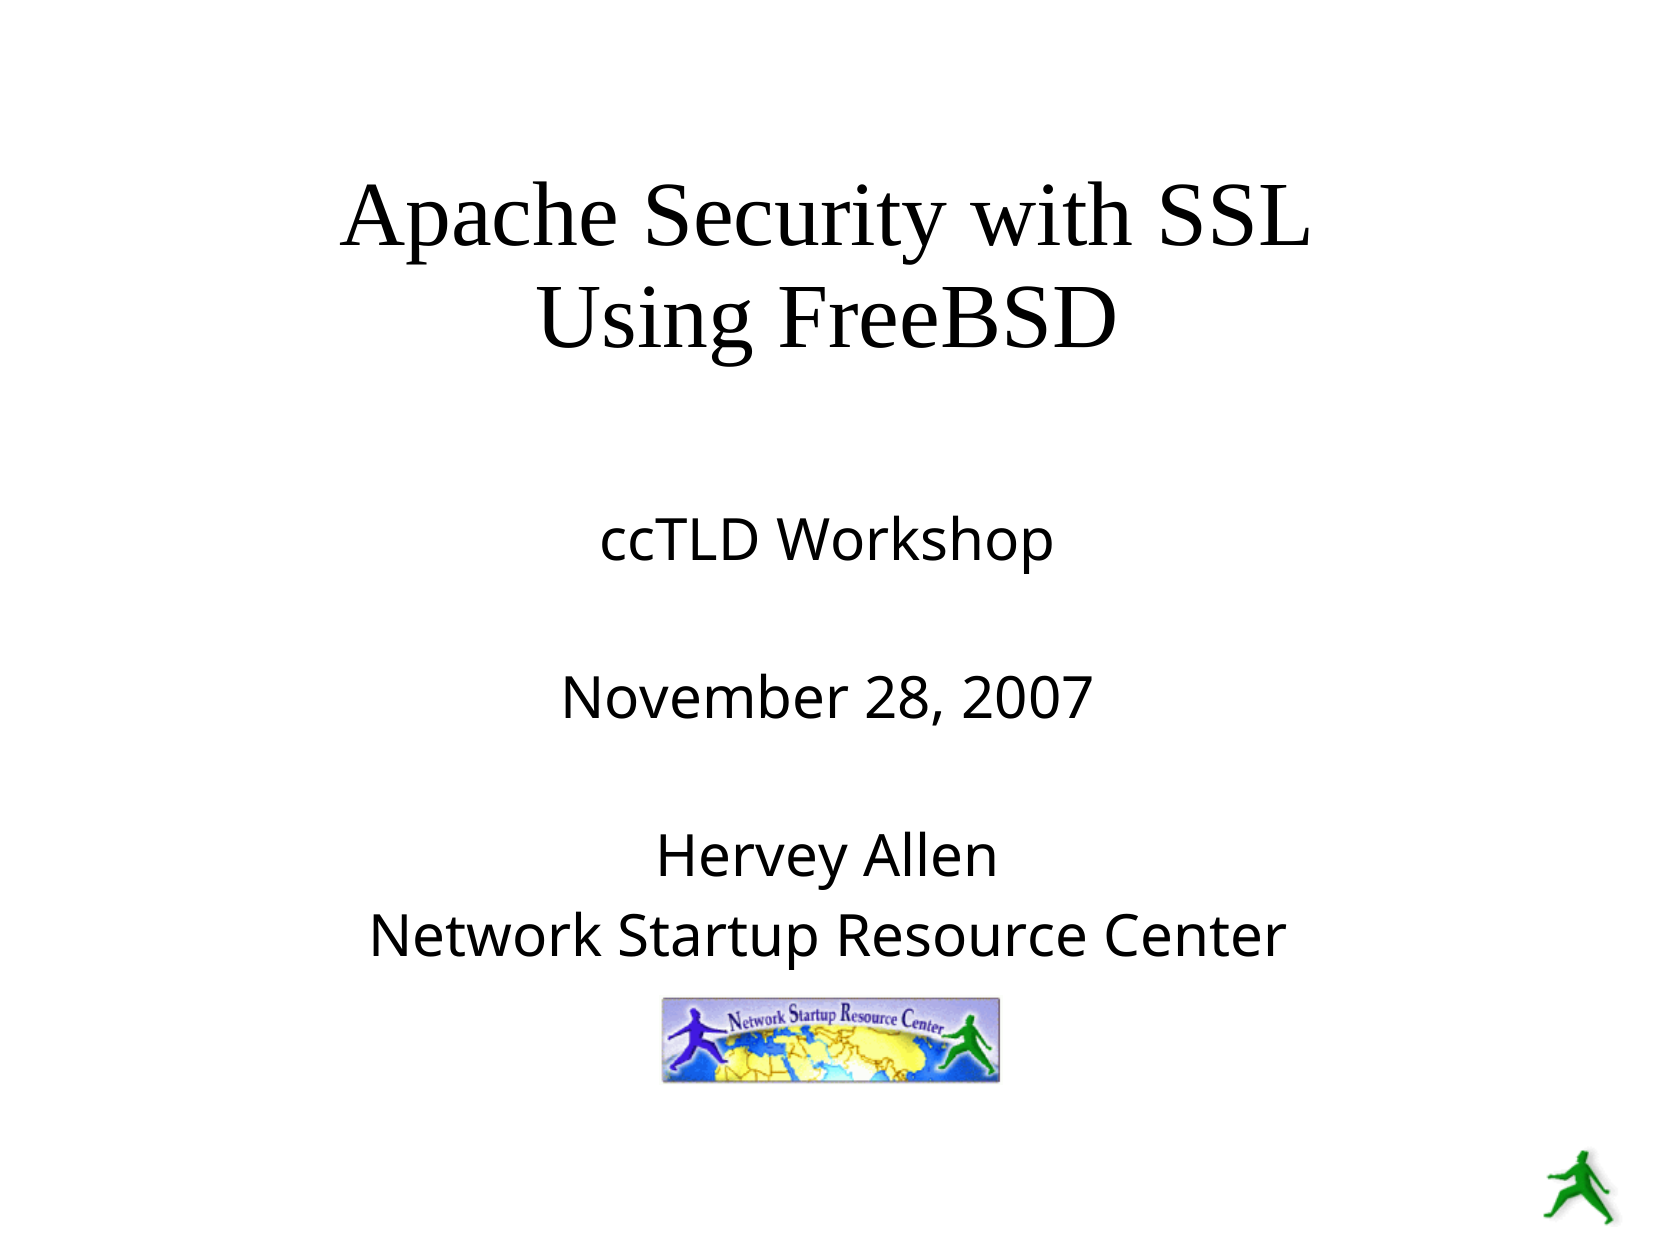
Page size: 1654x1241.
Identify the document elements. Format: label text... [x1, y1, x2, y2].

picture [1541, 1135, 1634, 1227]
subtitle ccTLD Workshop November 28, 2007 Hervey Allen Network Startup Resource Center [121, 344, 1534, 1127]
title Apache Security with SSL Using FreeBSD [121, 138, 1534, 344]
